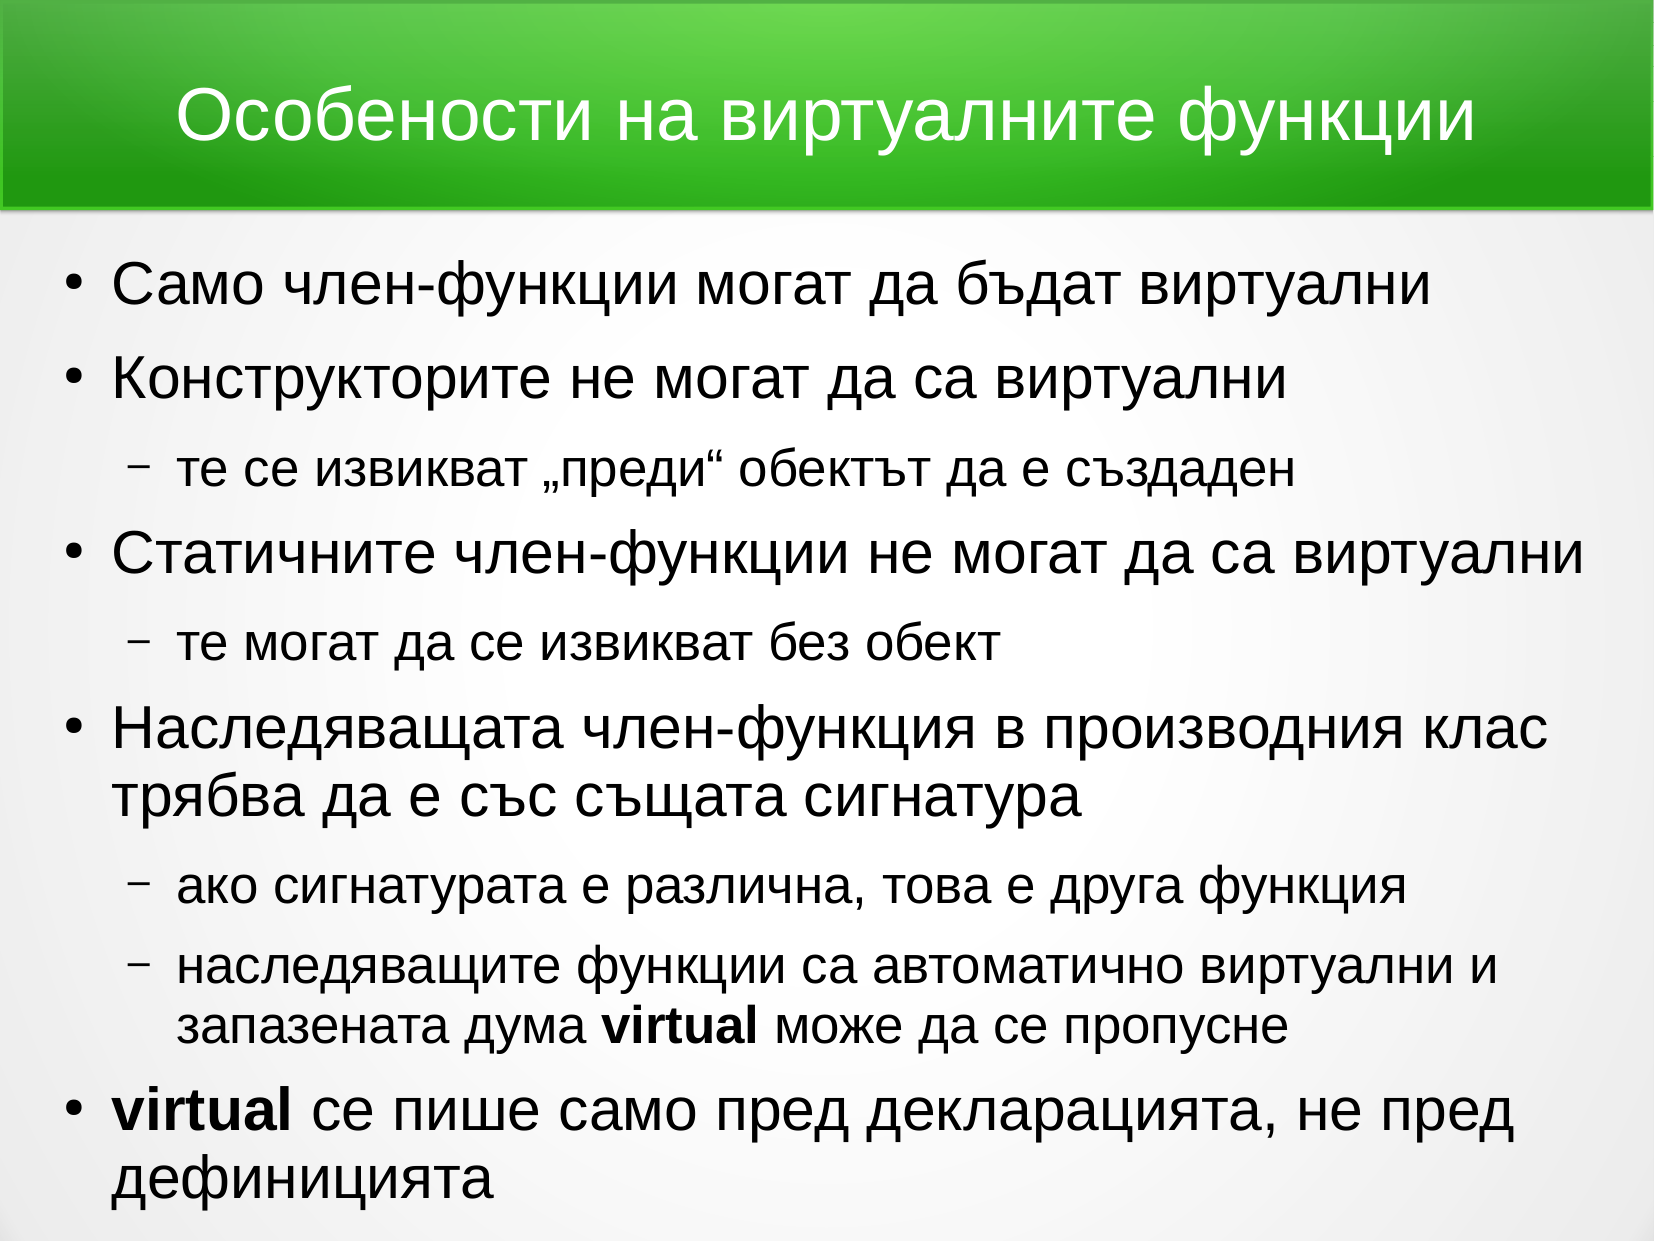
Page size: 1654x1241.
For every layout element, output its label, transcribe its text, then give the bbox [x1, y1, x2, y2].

title Особености на виртуалните функции [82, 49, 1571, 179]
list Само член-функции могат да бъдат виртуални Конструкторите не могат да са виртуални те се извикват „преди“ обектът да е създаден Статичните член-функции не могат да са виртуални те могат да се извикват без обект Наследяващата член-функция в производния клас трябва да е със същата сигнатура ако сигнатурата е различна, това е друга функция наследяващите функции са автоматично виртуални и запазената дума virtual може да се пропусне virtual се пише само пред декларацията, не пред дефиницията [47, 249, 1619, 1217]
